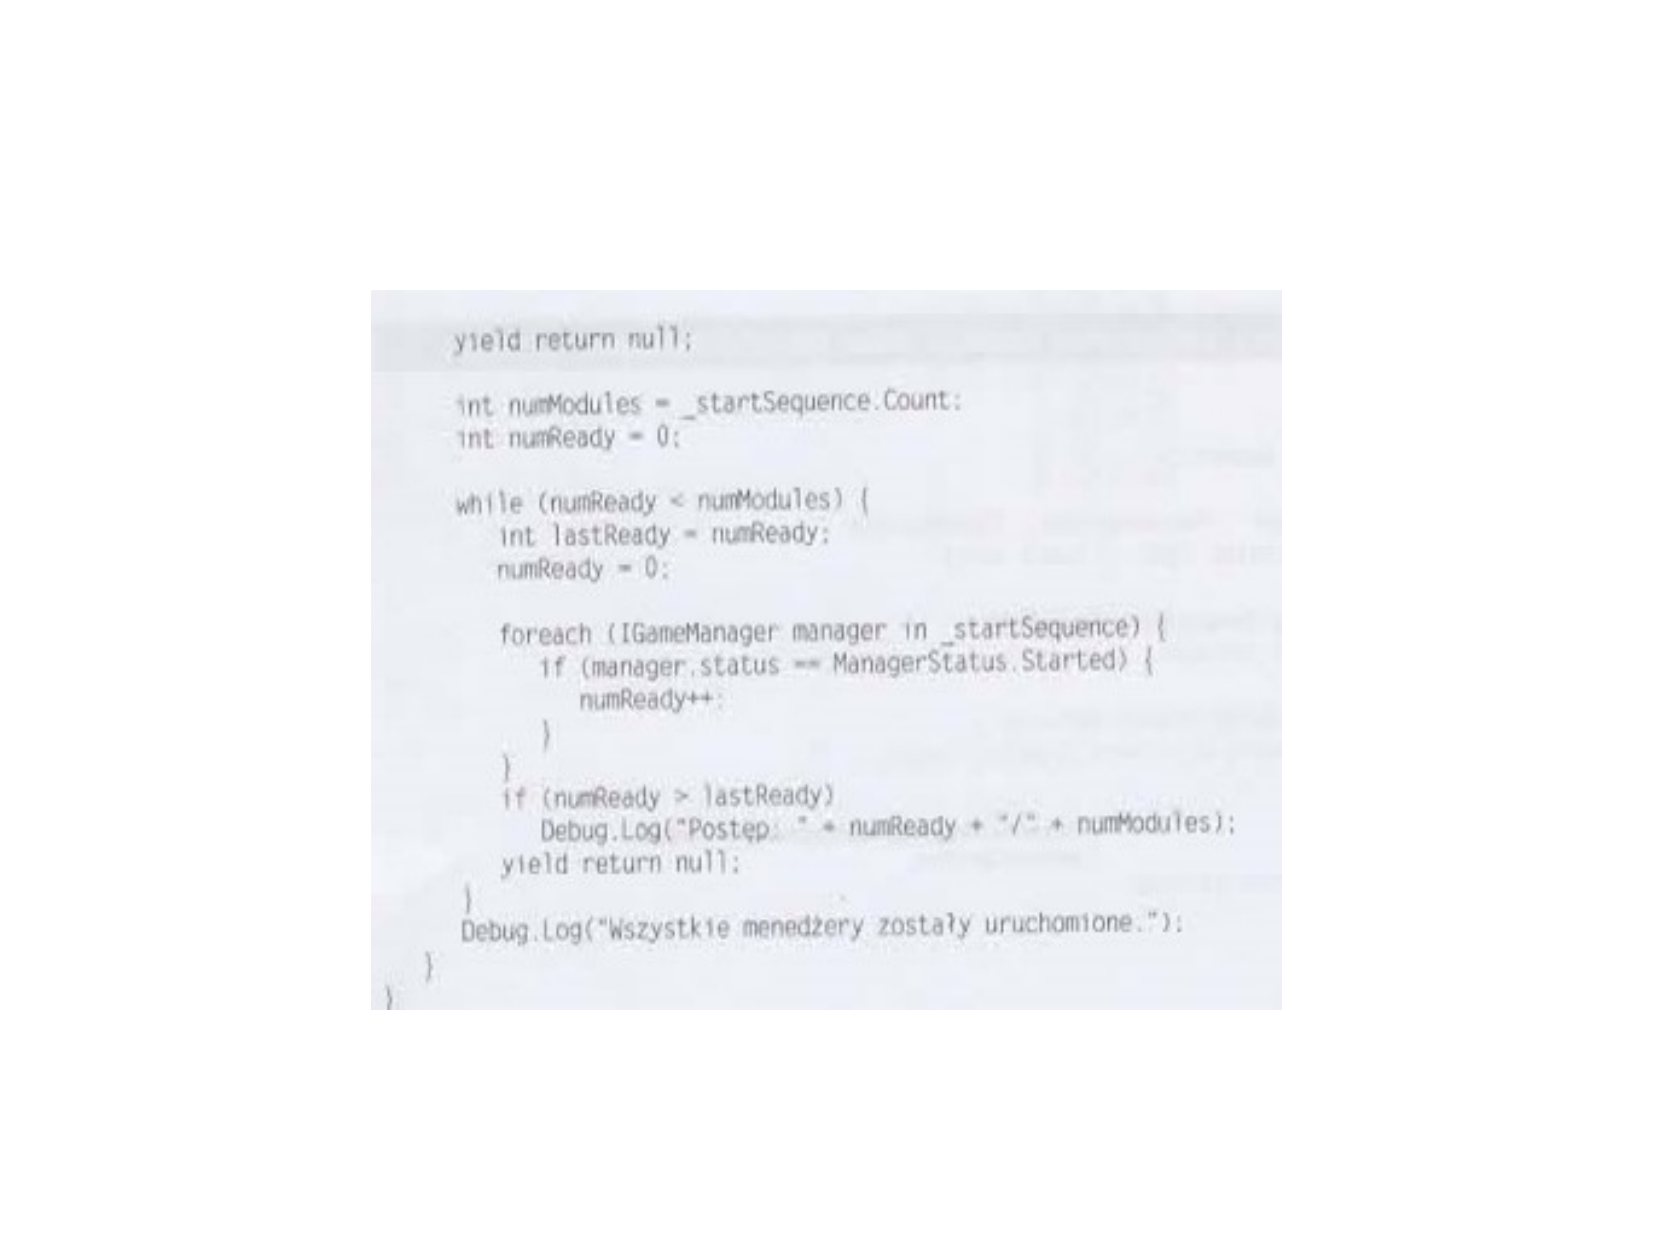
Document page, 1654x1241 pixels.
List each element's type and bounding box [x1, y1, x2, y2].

picture [371, 290, 1282, 1010]
